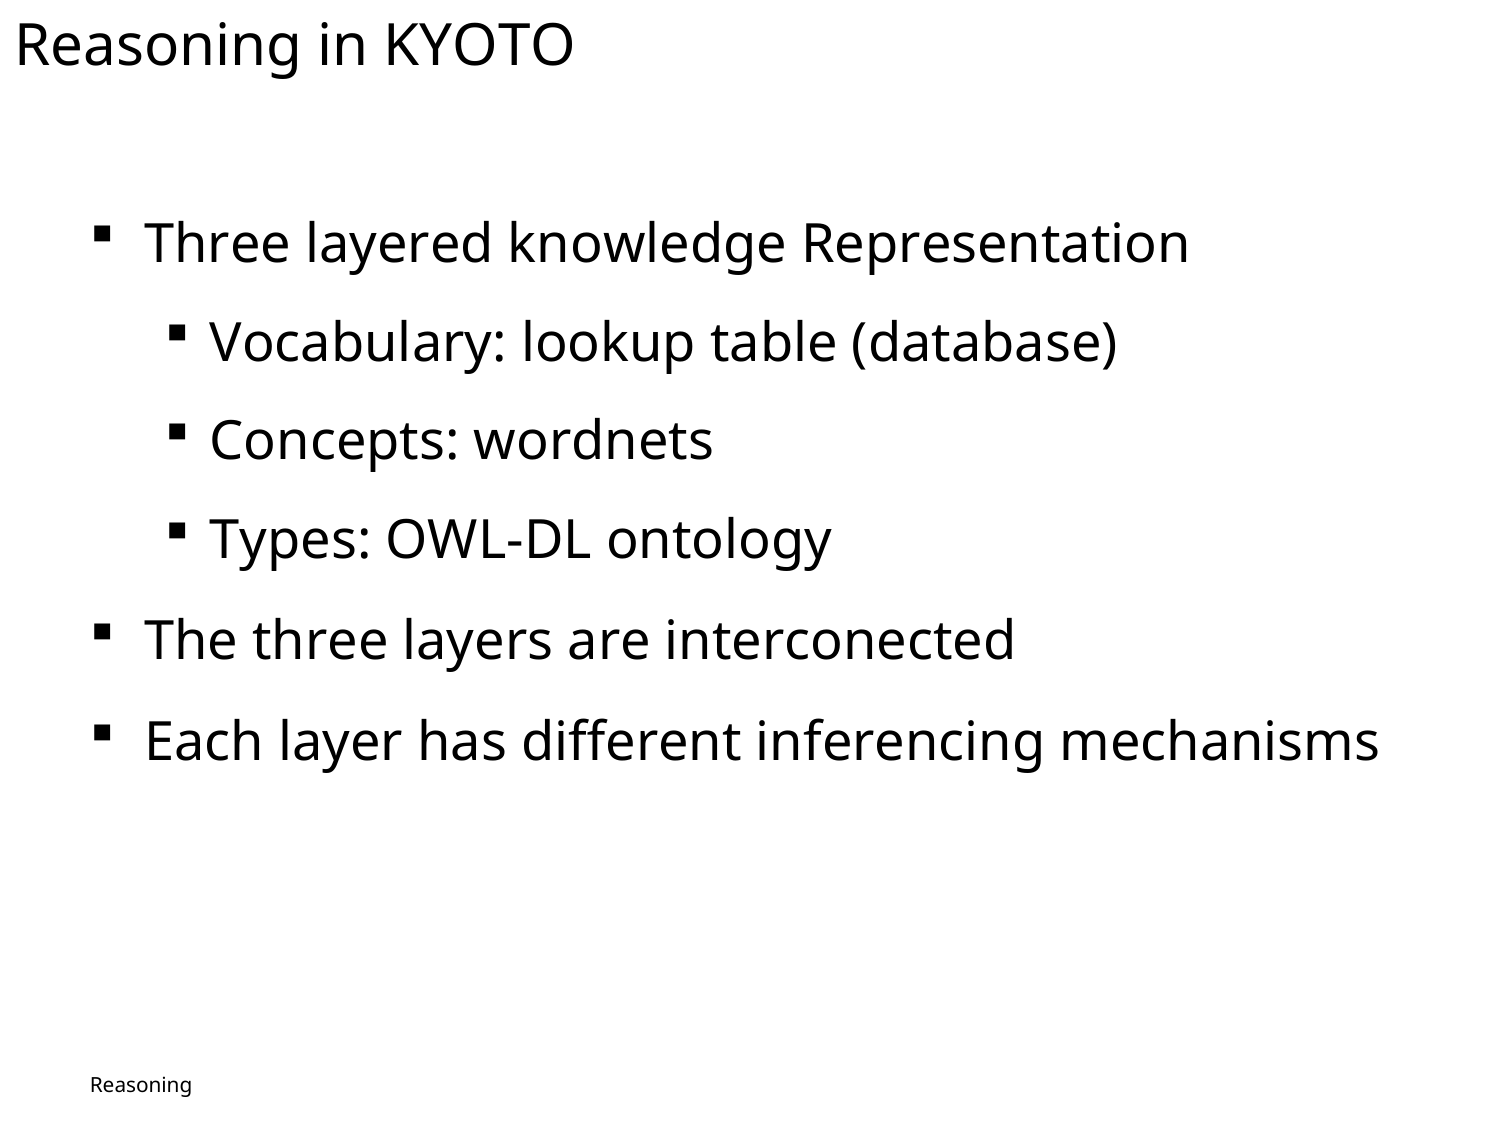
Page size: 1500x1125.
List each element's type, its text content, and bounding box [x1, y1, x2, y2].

list Three layered knowledge Representation Vocabulary: lookup table (database) Concepts: wordnets Types: OWL-DL ontology The three layers are interconected Each layer has different inferencing mechanisms [75, 112, 1438, 1035]
title Reasoning in KYOTO [0, 0, 1500, 91]
